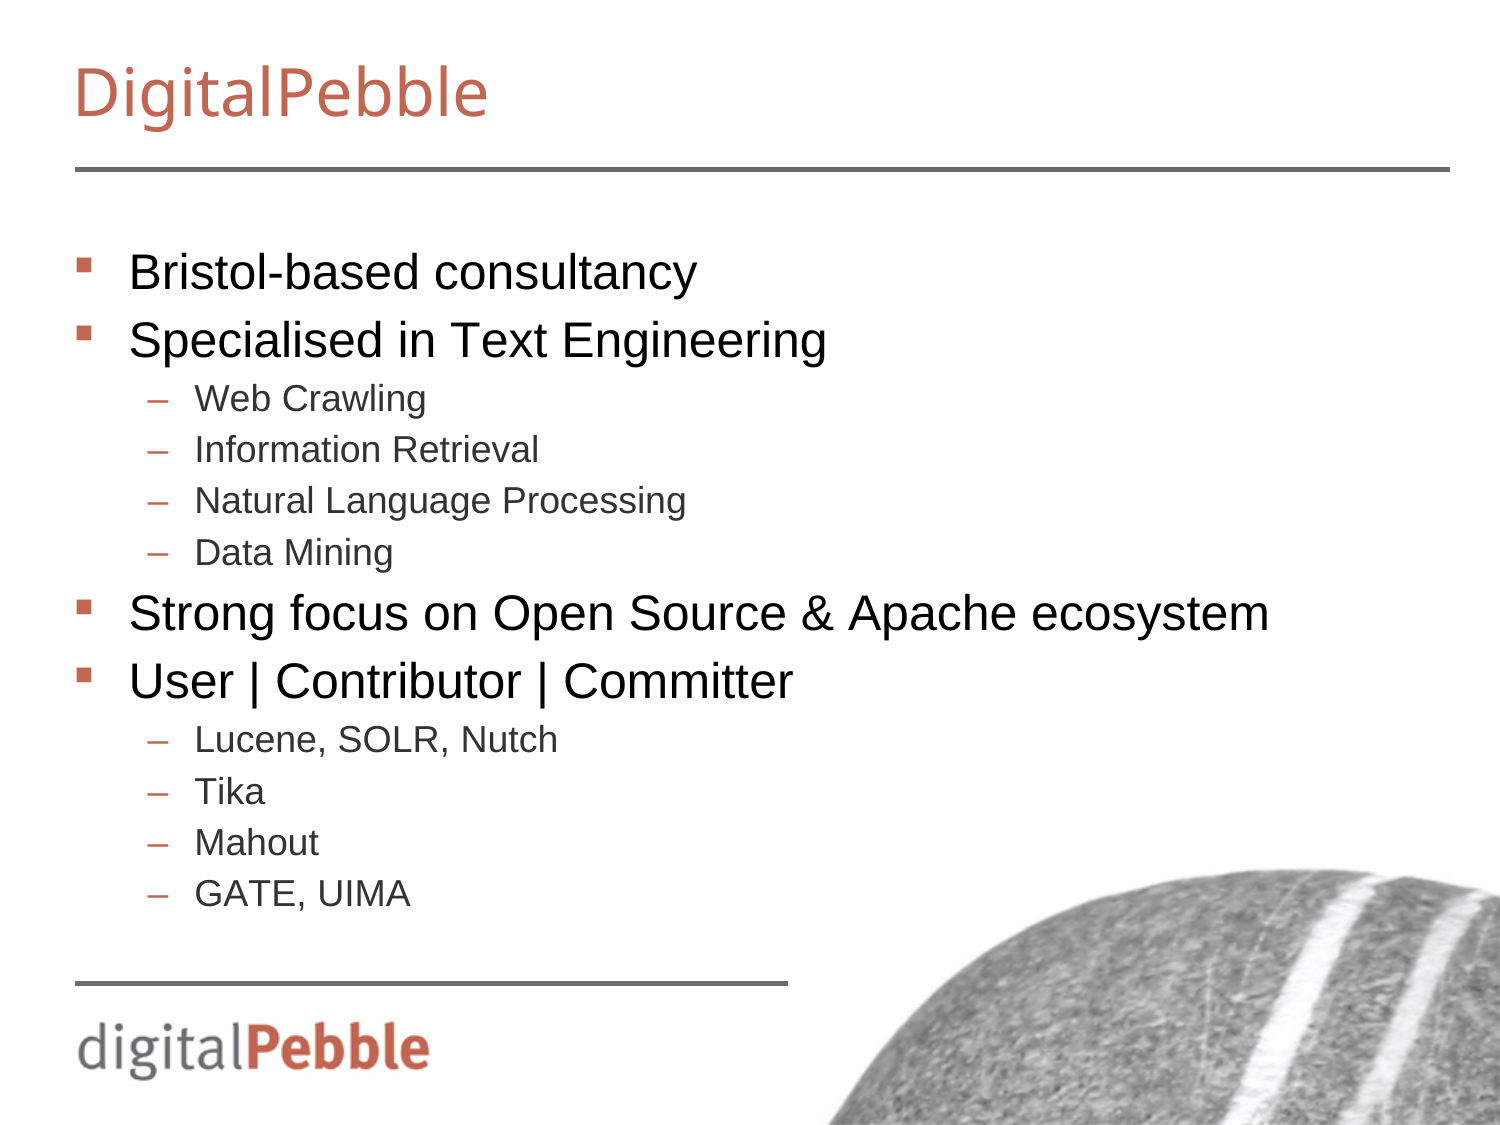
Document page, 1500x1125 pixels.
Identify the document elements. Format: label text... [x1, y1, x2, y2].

picture [0, 0, 1500, 1125]
list Bristol-based consultancy Specialised in Text Engineering Web Crawling Information Retrieval Natural Language Processing Data Mining Strong focus on Open Source & Apache ecosystem User | Contributor | Committer Lucene, SOLR, Nutch Tika Mahout GATE, UIMA [57, 236, 1438, 1004]
title DigitalPebble [57, 37, 1438, 174]
